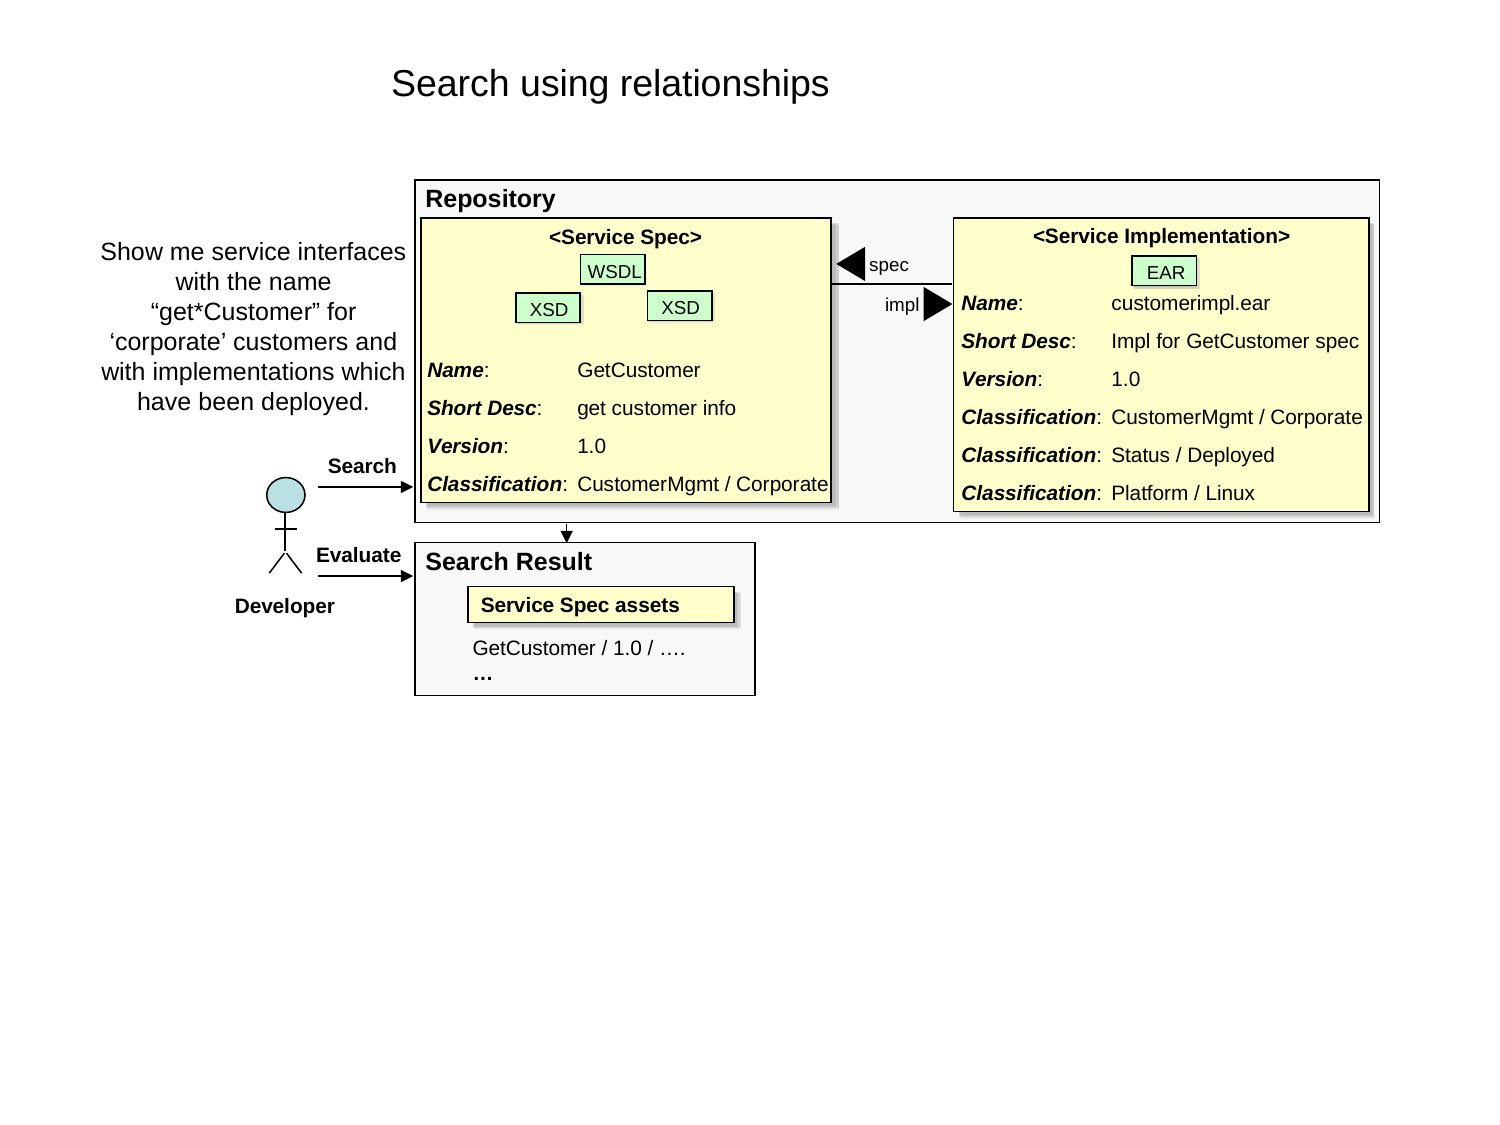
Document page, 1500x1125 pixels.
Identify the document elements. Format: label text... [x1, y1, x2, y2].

text_box Search Result [410, 537, 637, 583]
text_box Developer [218, 584, 352, 626]
text_box Name: GetCustomer Short Desc: get customer info Version: 1.0 Classification: CustomerMgmt / Corporate [412, 349, 856, 504]
text_box XSD [643, 288, 718, 327]
text_box Search [313, 445, 412, 486]
text_box Name: customerimpl.ear Short Desc: Impl for GetCustomer spec Version: 1.0 Classification: CustomerMgmt / Corporate Classification: Status / Deployed Classification: Platform / Linux [946, 281, 1388, 513]
text_box impl [857, 285, 935, 324]
text_box [414, 180, 1380, 523]
text_box <Service Spec> [513, 215, 739, 257]
text_box Evaluate [301, 534, 420, 575]
text_box Show me service interfaces with the name “get*Customer” for ‘corporate’ customers and with implementations which have been deployed. [76, 227, 432, 423]
text_box Repository [410, 175, 581, 221]
text_box [266, 477, 306, 513]
text_box [414, 542, 755, 696]
text_box GetCustomer / 1.0 / …. … [457, 626, 753, 693]
text_box XSD [512, 290, 586, 329]
text_box Service Spec assets [466, 584, 736, 625]
text_box EAR [1121, 253, 1211, 292]
text_box <Service Implementation> [1017, 215, 1306, 256]
text_box Search using relationships [376, 51, 965, 112]
text_box WSDL [570, 251, 660, 290]
text_box spec [854, 245, 926, 284]
